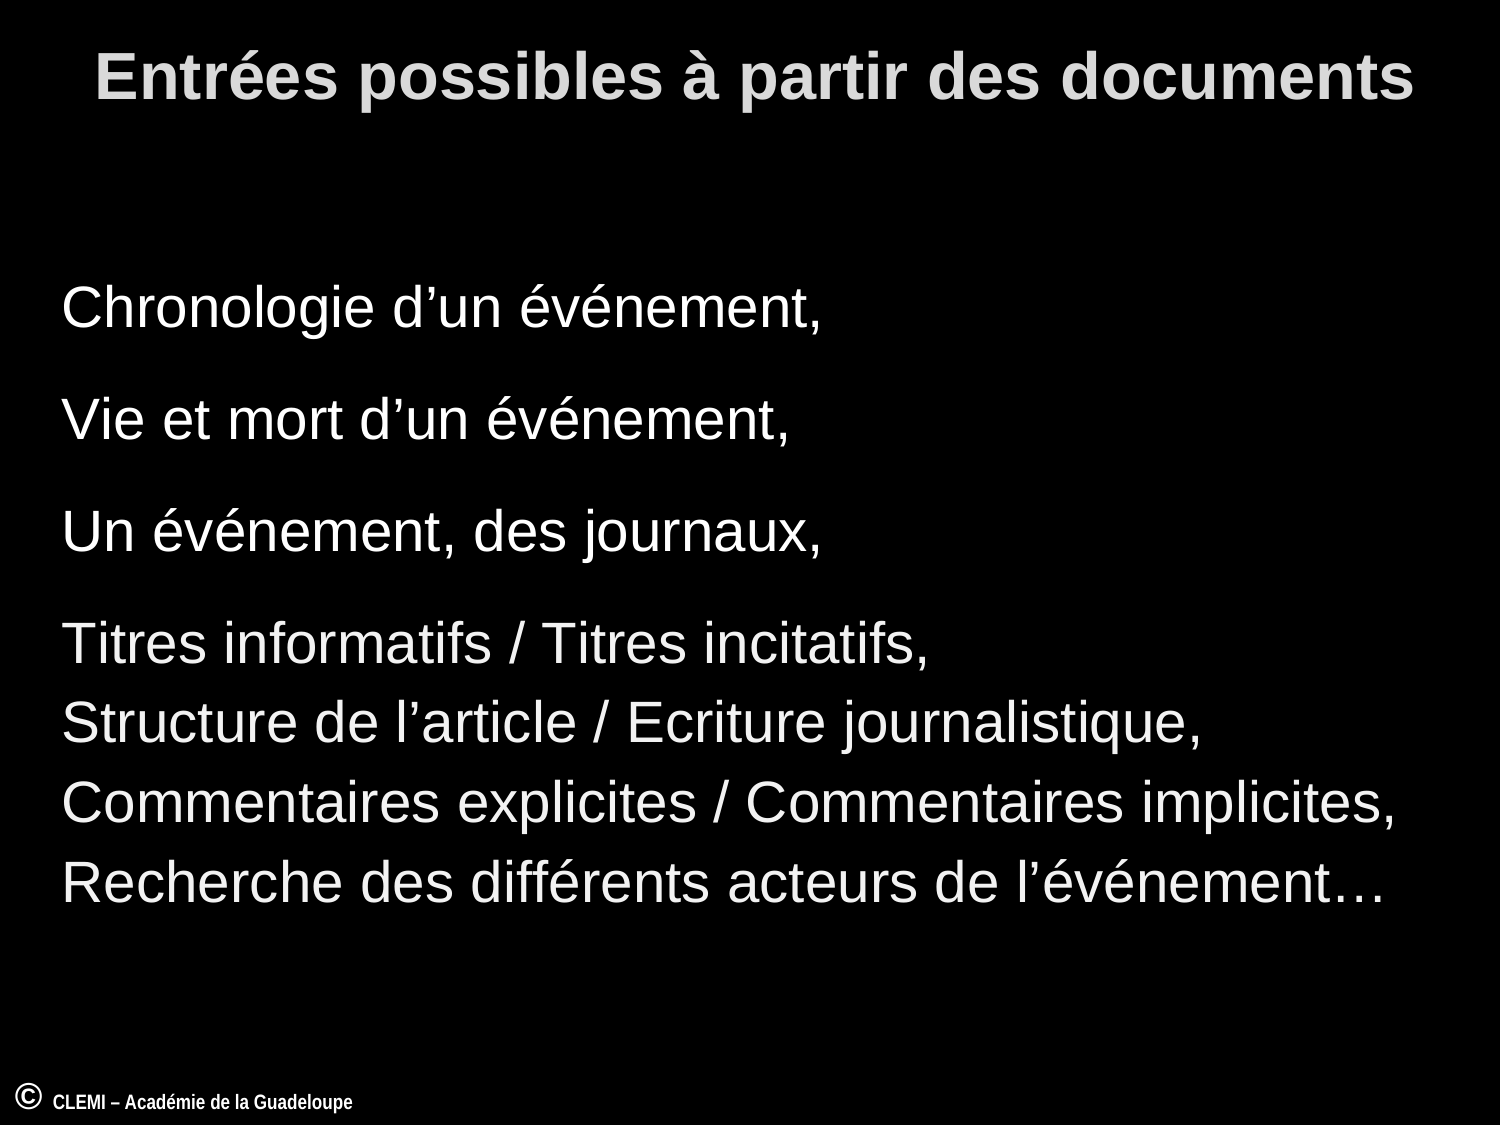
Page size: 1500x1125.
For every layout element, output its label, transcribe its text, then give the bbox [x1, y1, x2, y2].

title Entrées possibles à partir des documents [46, 0, 1465, 153]
text_box © CLEMI – Académie de la Guadeloupe [0, 1067, 575, 1125]
list Chronologie d’un événement, Vie et mort d’un événement, Un événement, des journaux, Titres informatifs / Titres incitatifs, Structure de l’article / Ecriture journalistique, Commentaires explicites / Commentaires implicites, Recherche des différents acteurs de l’événement… [46, 234, 1465, 981]
